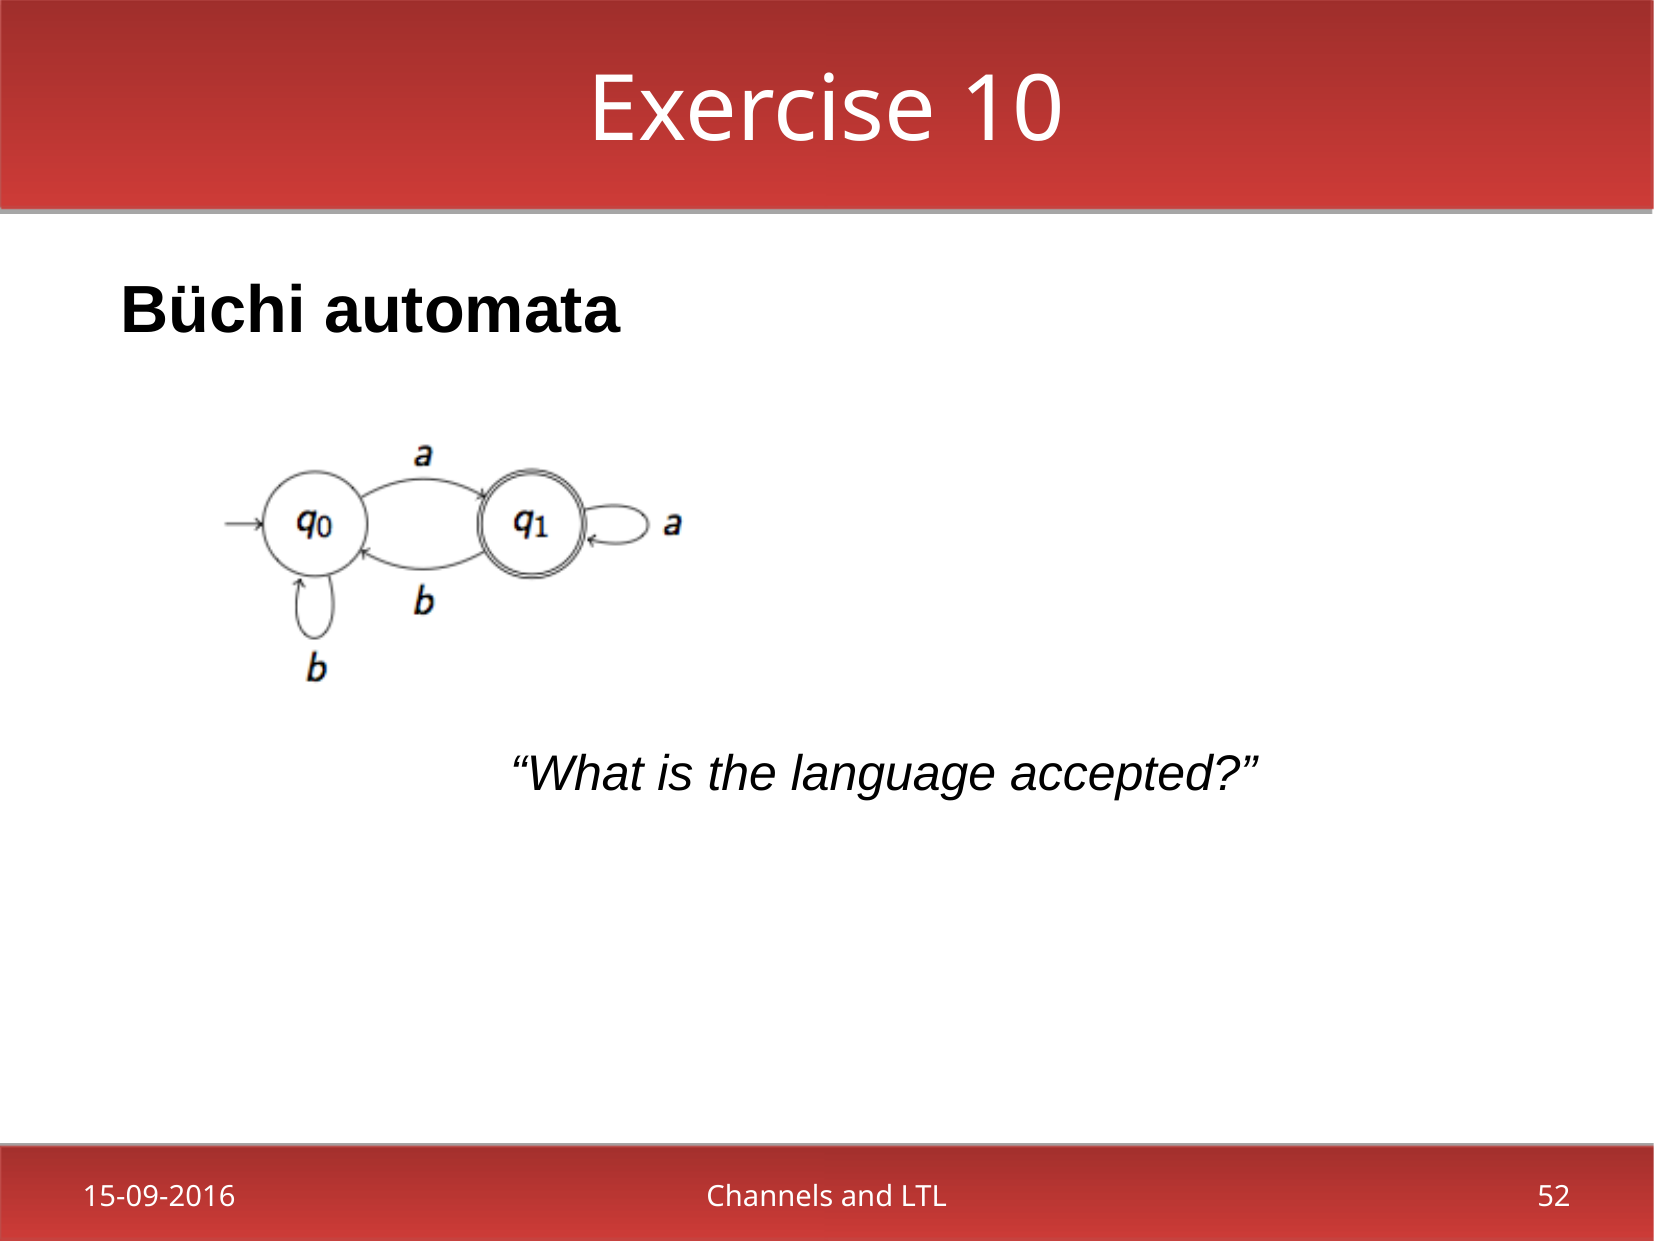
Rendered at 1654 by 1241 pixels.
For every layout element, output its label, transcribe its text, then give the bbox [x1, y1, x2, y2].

title Exercise 10 [59, 31, 1595, 178]
picture [202, 435, 709, 709]
picture [0, 1143, 1654, 1241]
picture [0, 0, 1654, 214]
text_box Büchi automata [105, 264, 637, 355]
text_box “What is the language accepted?” [495, 738, 1273, 809]
